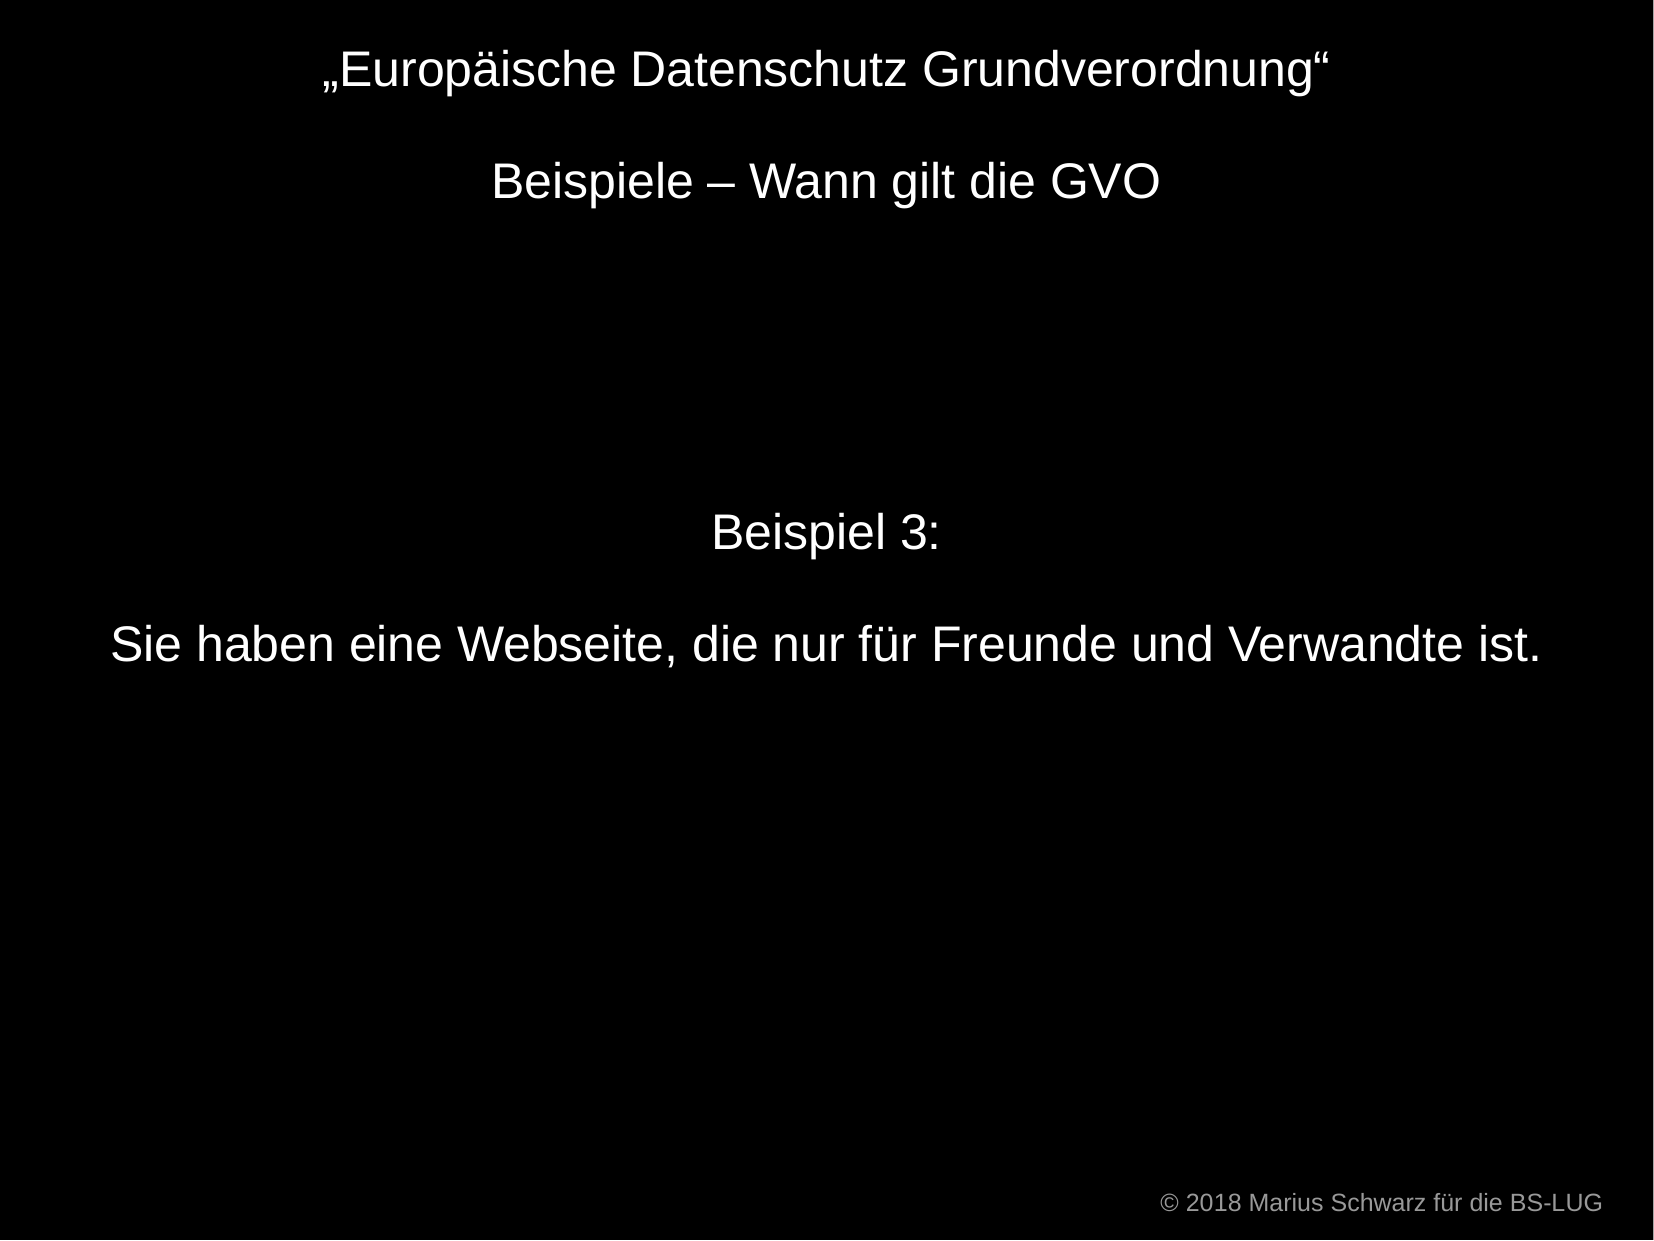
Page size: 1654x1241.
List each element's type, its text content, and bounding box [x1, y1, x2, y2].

text_box Beispiel 3: Sie haben eine Webseite, die nur für Freunde und Verwandte ist. [82, 290, 1571, 1109]
text_box © 2018 Marius Schwarz für die BS-LUG [1145, 1181, 1630, 1224]
title „Europäische Datenschutz Grundverordnung“ Beispiele – Wann gilt die GVO [82, 41, 1571, 209]
